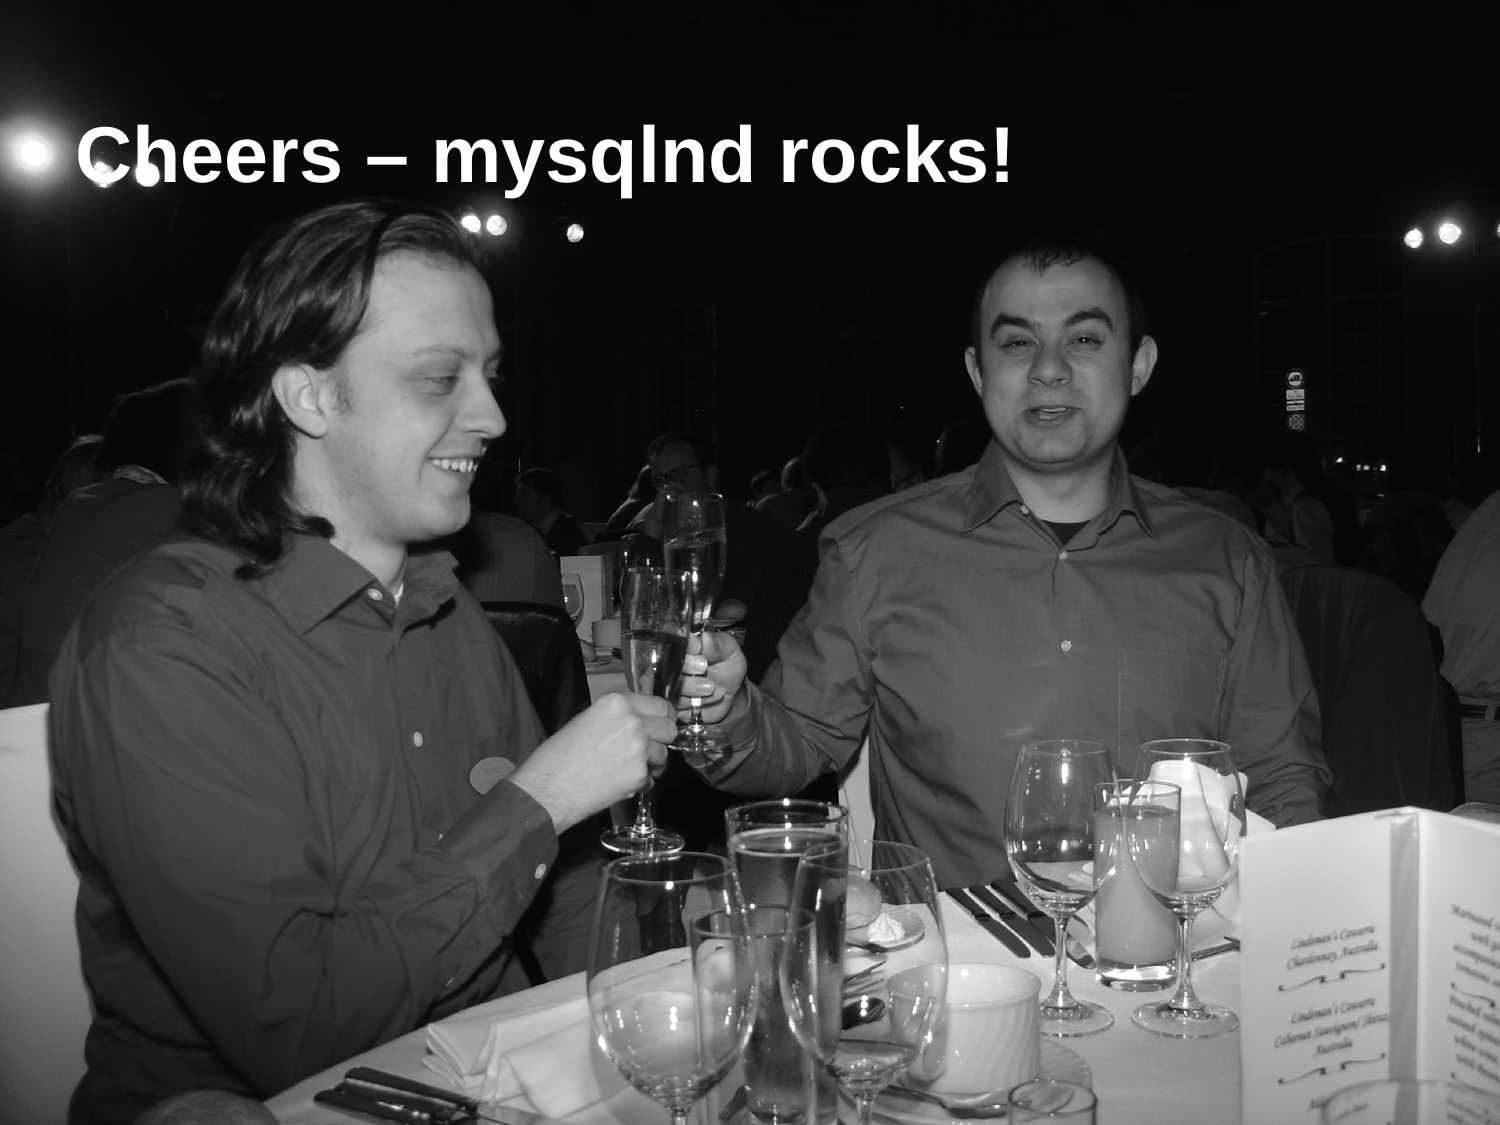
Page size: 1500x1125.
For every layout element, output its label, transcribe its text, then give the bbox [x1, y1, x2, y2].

text_box Cheers – mysqlnd rocks! [75, 122, 1414, 212]
picture [0, 0, 1500, 1125]
